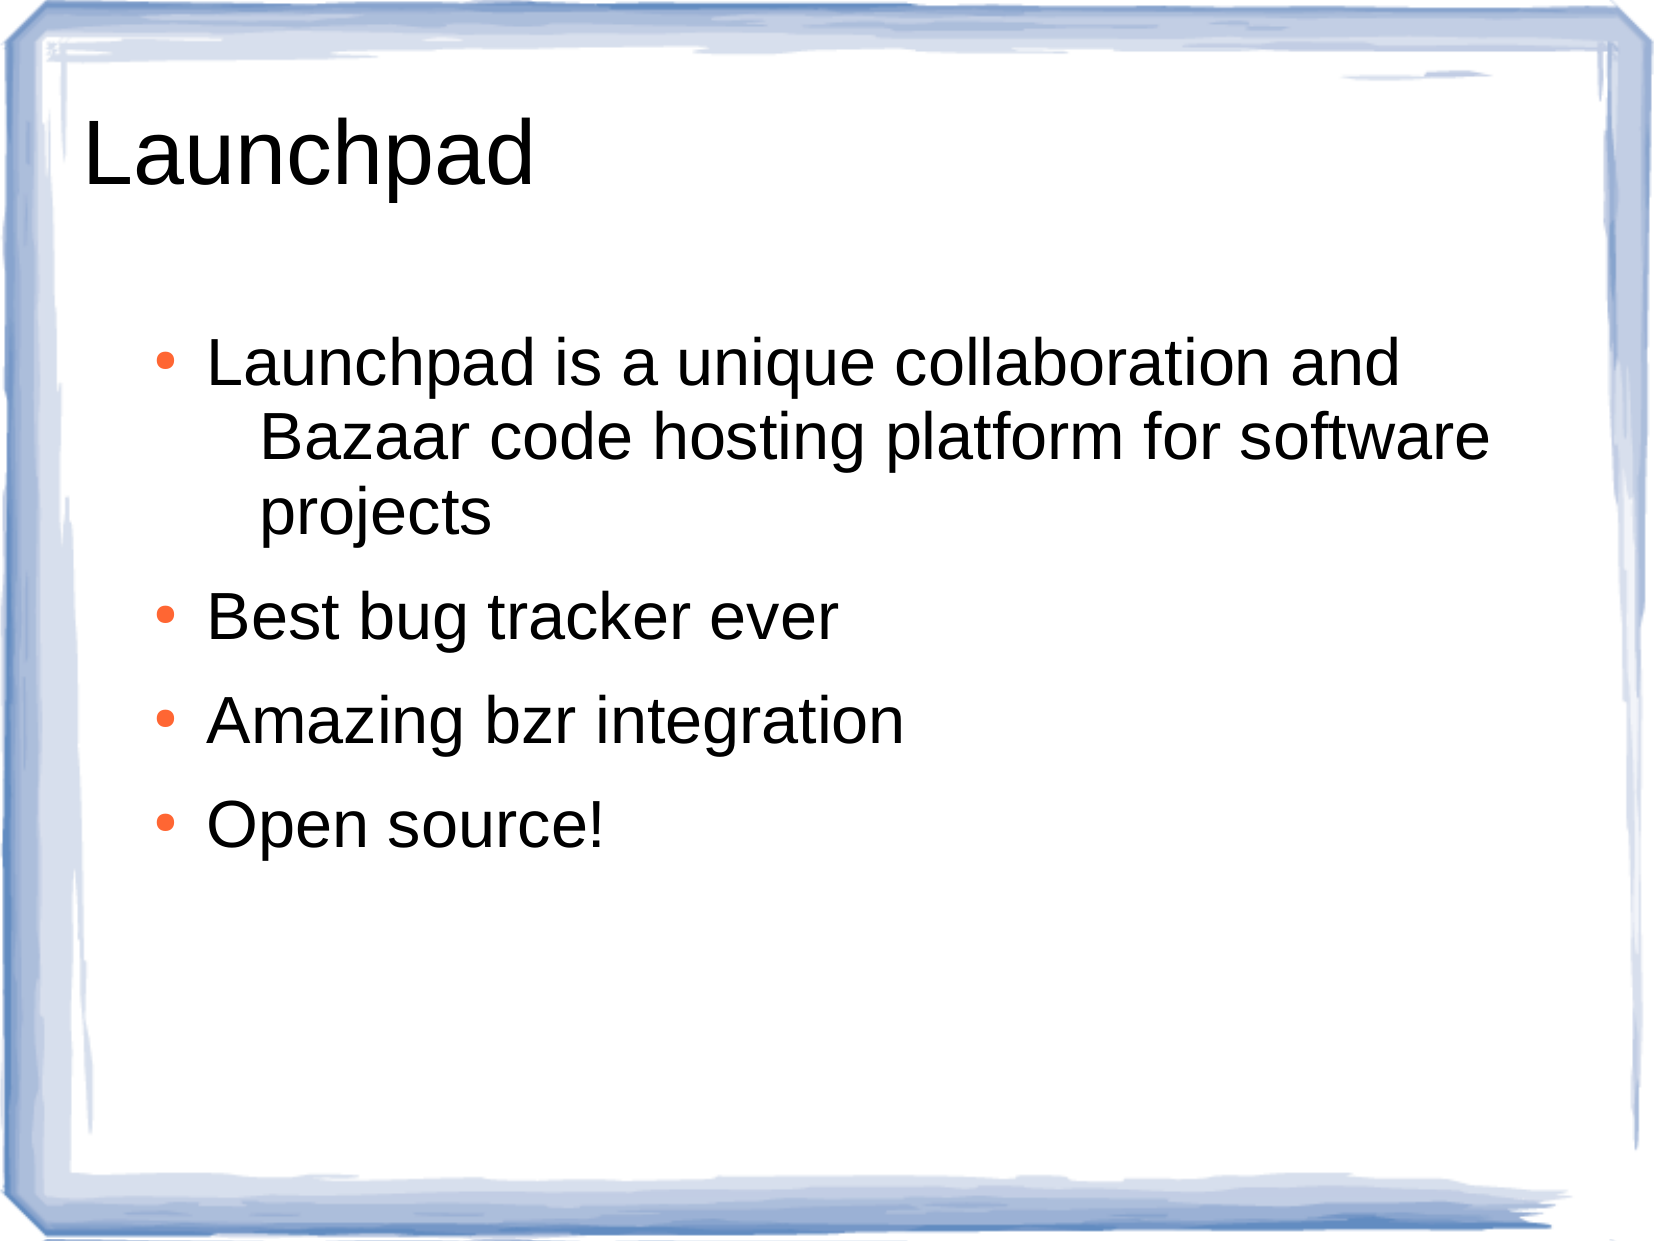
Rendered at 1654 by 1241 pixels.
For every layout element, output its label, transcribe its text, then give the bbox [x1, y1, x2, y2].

title Launchpad [82, 49, 1571, 257]
picture [0, 0, 1654, 1241]
list Launchpad is a unique collaboration and Bazaar code hosting platform for software projects Best bug tracker ever Amazing bzr integration Open source! [118, 324, 1571, 1129]
